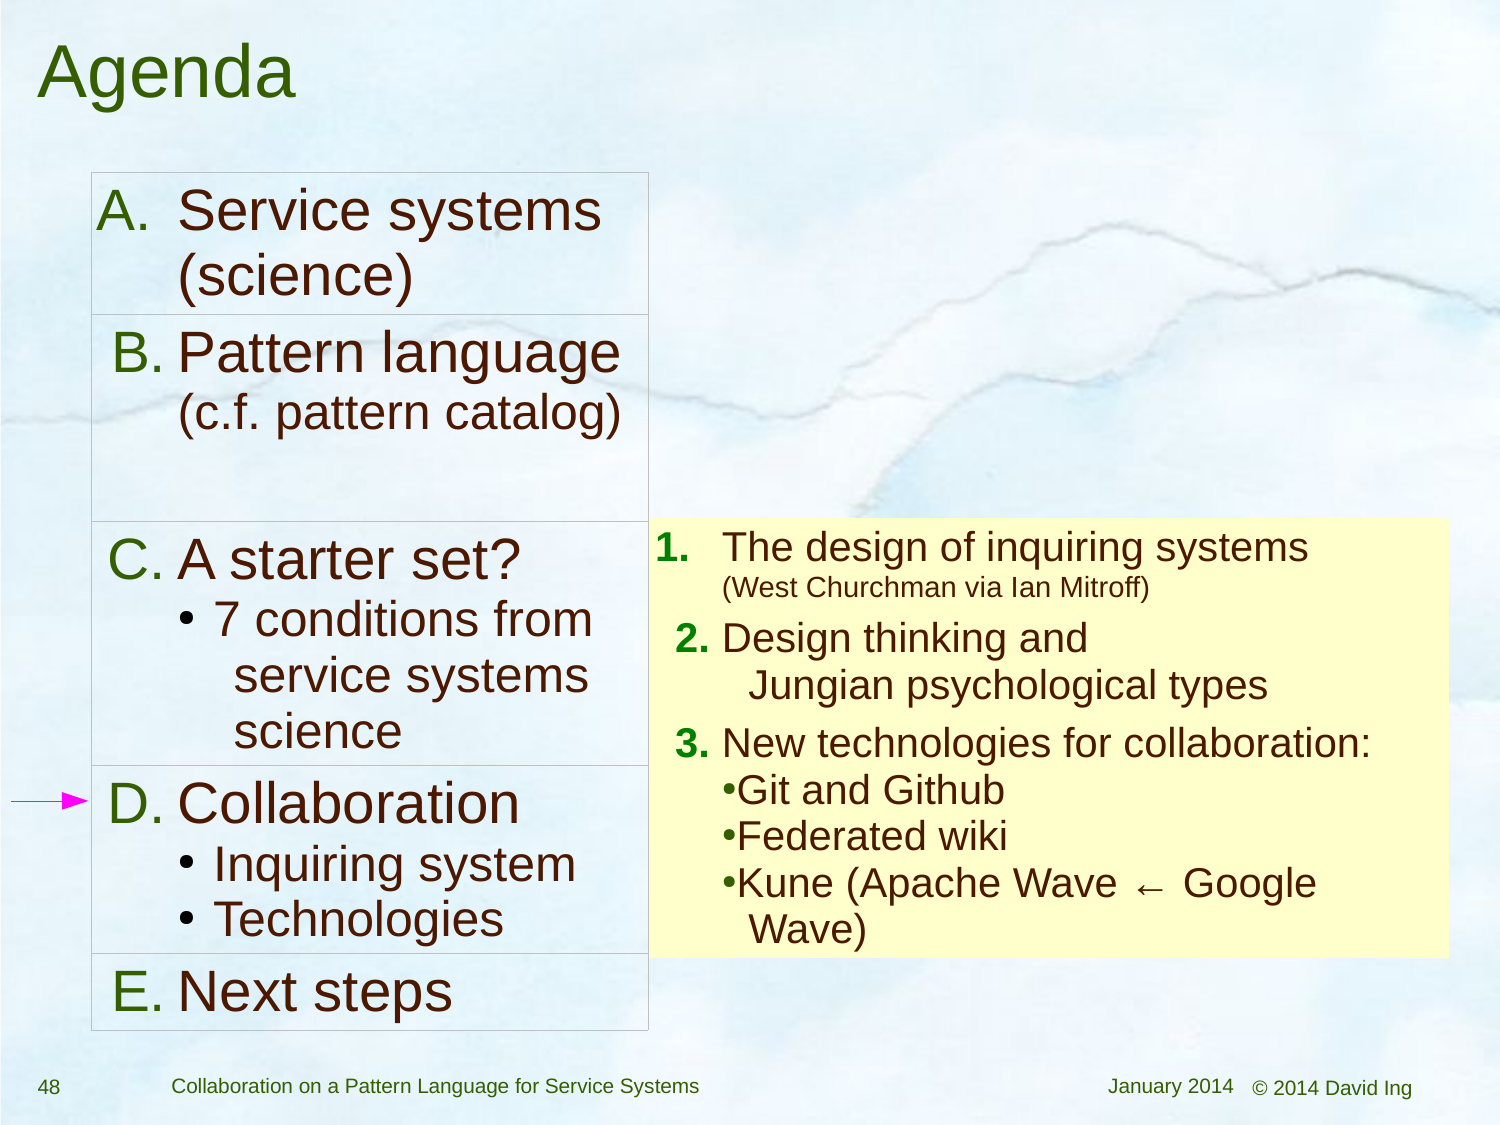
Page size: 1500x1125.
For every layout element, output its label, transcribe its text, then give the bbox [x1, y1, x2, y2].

table_cell B. [92, 315, 172, 521]
picture [0, 0, 1500, 1125]
table_cell D. [92, 766, 172, 953]
table_cell C. [92, 522, 172, 765]
title Agenda [37, 37, 1463, 152]
table_header A. [92, 173, 172, 314]
table_cell E. [92, 954, 172, 1030]
table_cell 3. [649, 714, 716, 958]
table_cell New technologies for collaboration: Git and Github Federated wiki Kune (Apache Wave ← Google Wave) [716, 714, 1449, 958]
table_header Service systems (science) [172, 173, 648, 314]
table_cell Collaboration Inquiring system Technologies [172, 766, 648, 953]
table_header The design of inquiring systems (West Churchman via Ian Mitroff) [716, 518, 1449, 609]
table_cell Design thinking and Jungian psychological types [716, 609, 1449, 714]
table_cell Next steps [172, 954, 648, 1030]
table_cell Pattern language (c.f. pattern catalog) [172, 315, 648, 521]
table_cell A starter set? 7 conditions from service systems science [172, 522, 648, 765]
table_cell 2. [649, 609, 716, 714]
table_header 1. [649, 518, 716, 609]
